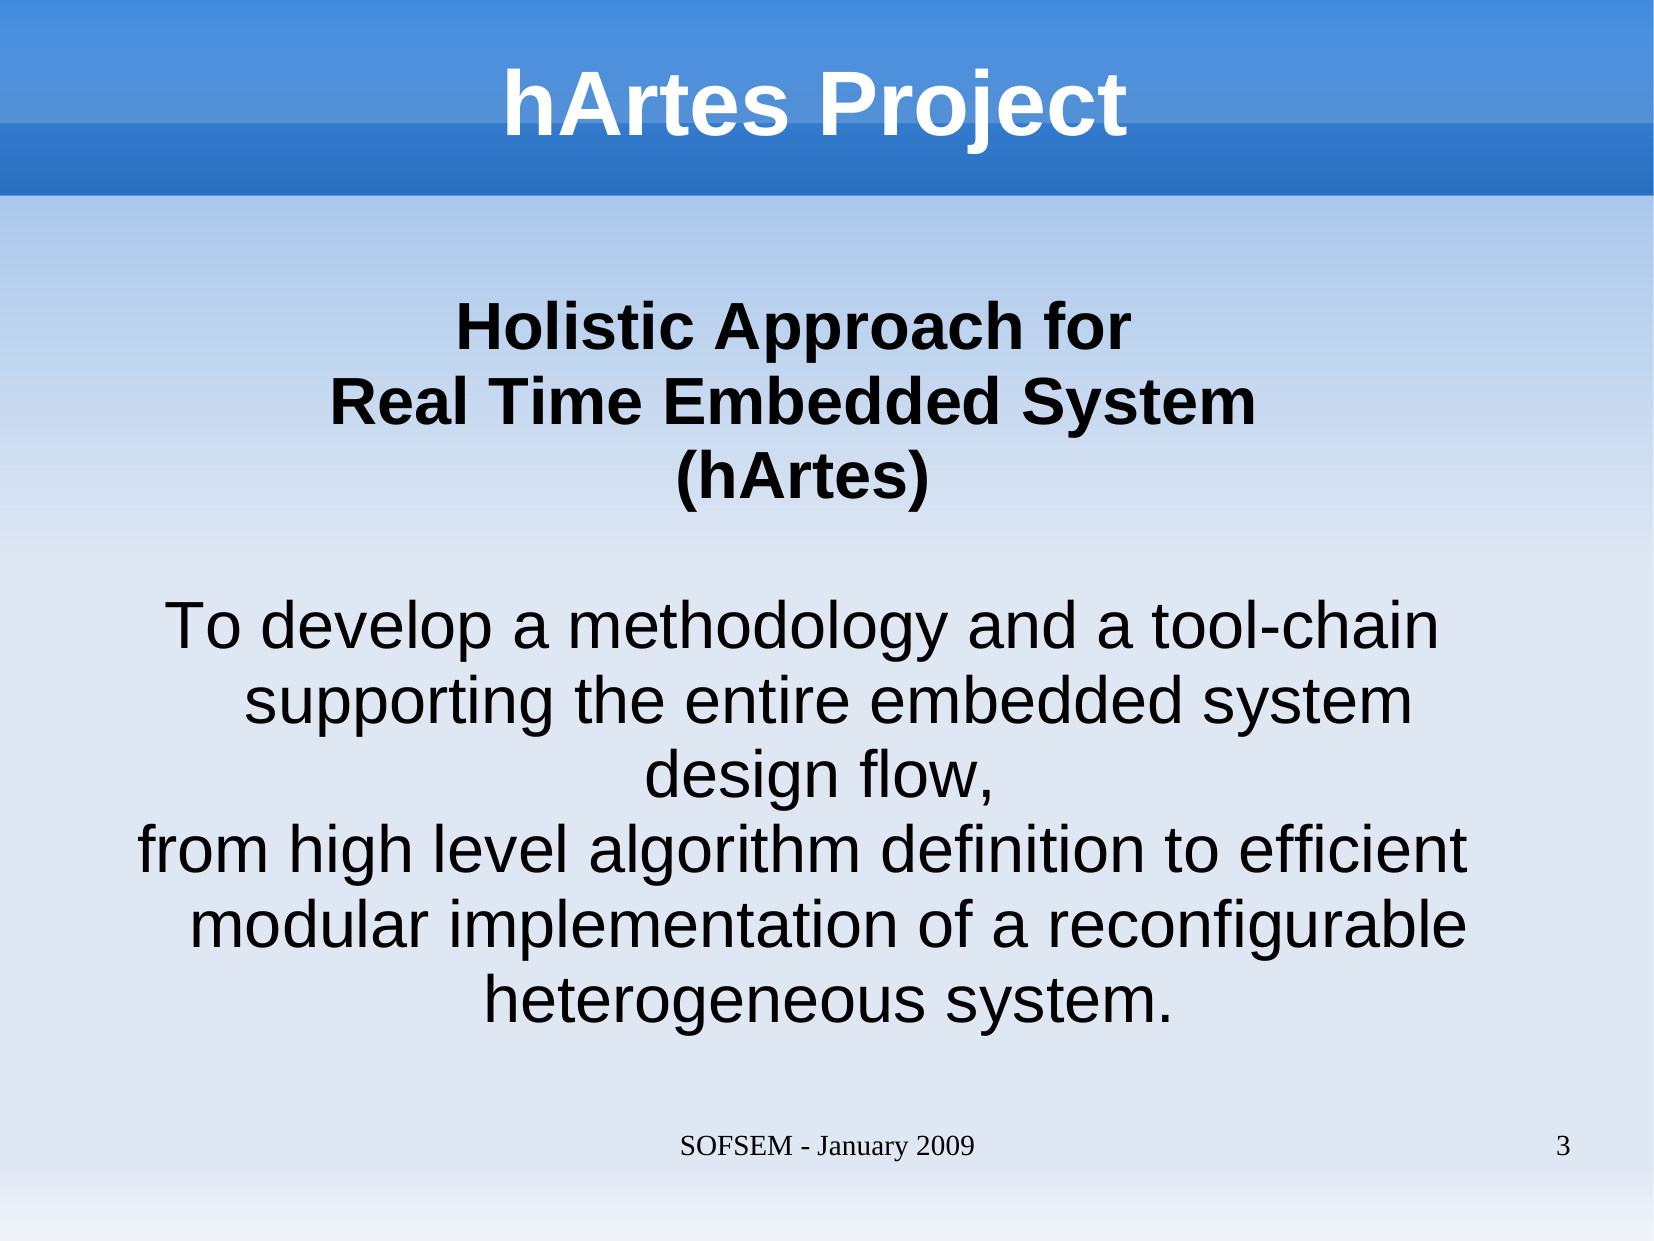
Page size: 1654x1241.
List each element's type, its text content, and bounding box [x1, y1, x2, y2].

list Holistic Approach for Real Time Embedded System (hArtes) To develop a methodology and a tool-chain supporting the entire embedded system design flow, from high level algorithm definition to efficient modular implementation of a reconfigurable heterogeneous system. [82, 288, 1506, 1093]
title hArtes Project [70, 7, 1560, 200]
picture [0, 0, 1654, 1241]
